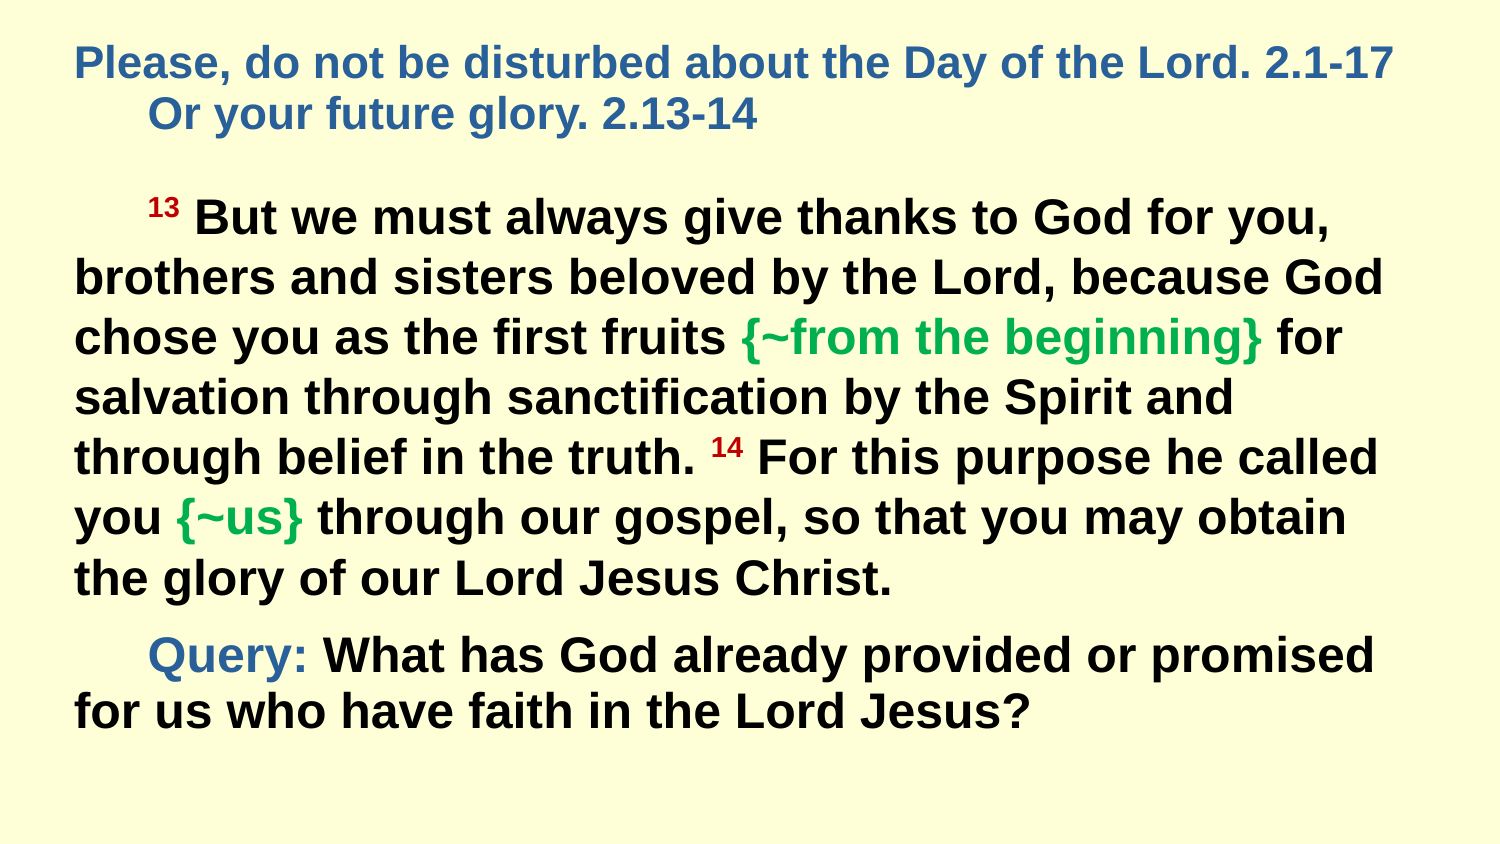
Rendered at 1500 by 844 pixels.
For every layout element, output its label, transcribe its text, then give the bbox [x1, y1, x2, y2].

text_box Query: What has God already provided or promised for us who have faith in the Lord Jesus? [59, 620, 1477, 747]
text_box 13 But we must always give thanks to God for you, brothers and sisters beloved by the Lord, because God chose you as the first fruits {~from the beginning} for salvation through sanctification by the Spirit and through belief in the truth. 14 For this purpose he called you {~us} through our gospel, so that you may obtain the glory of our Lord Jesus Christ. [59, 177, 1418, 614]
text_box Please, do not be disturbed about the Day of the Lord. 2.1-17 Or your future glory. 2.13-14 [59, 29, 1418, 147]
